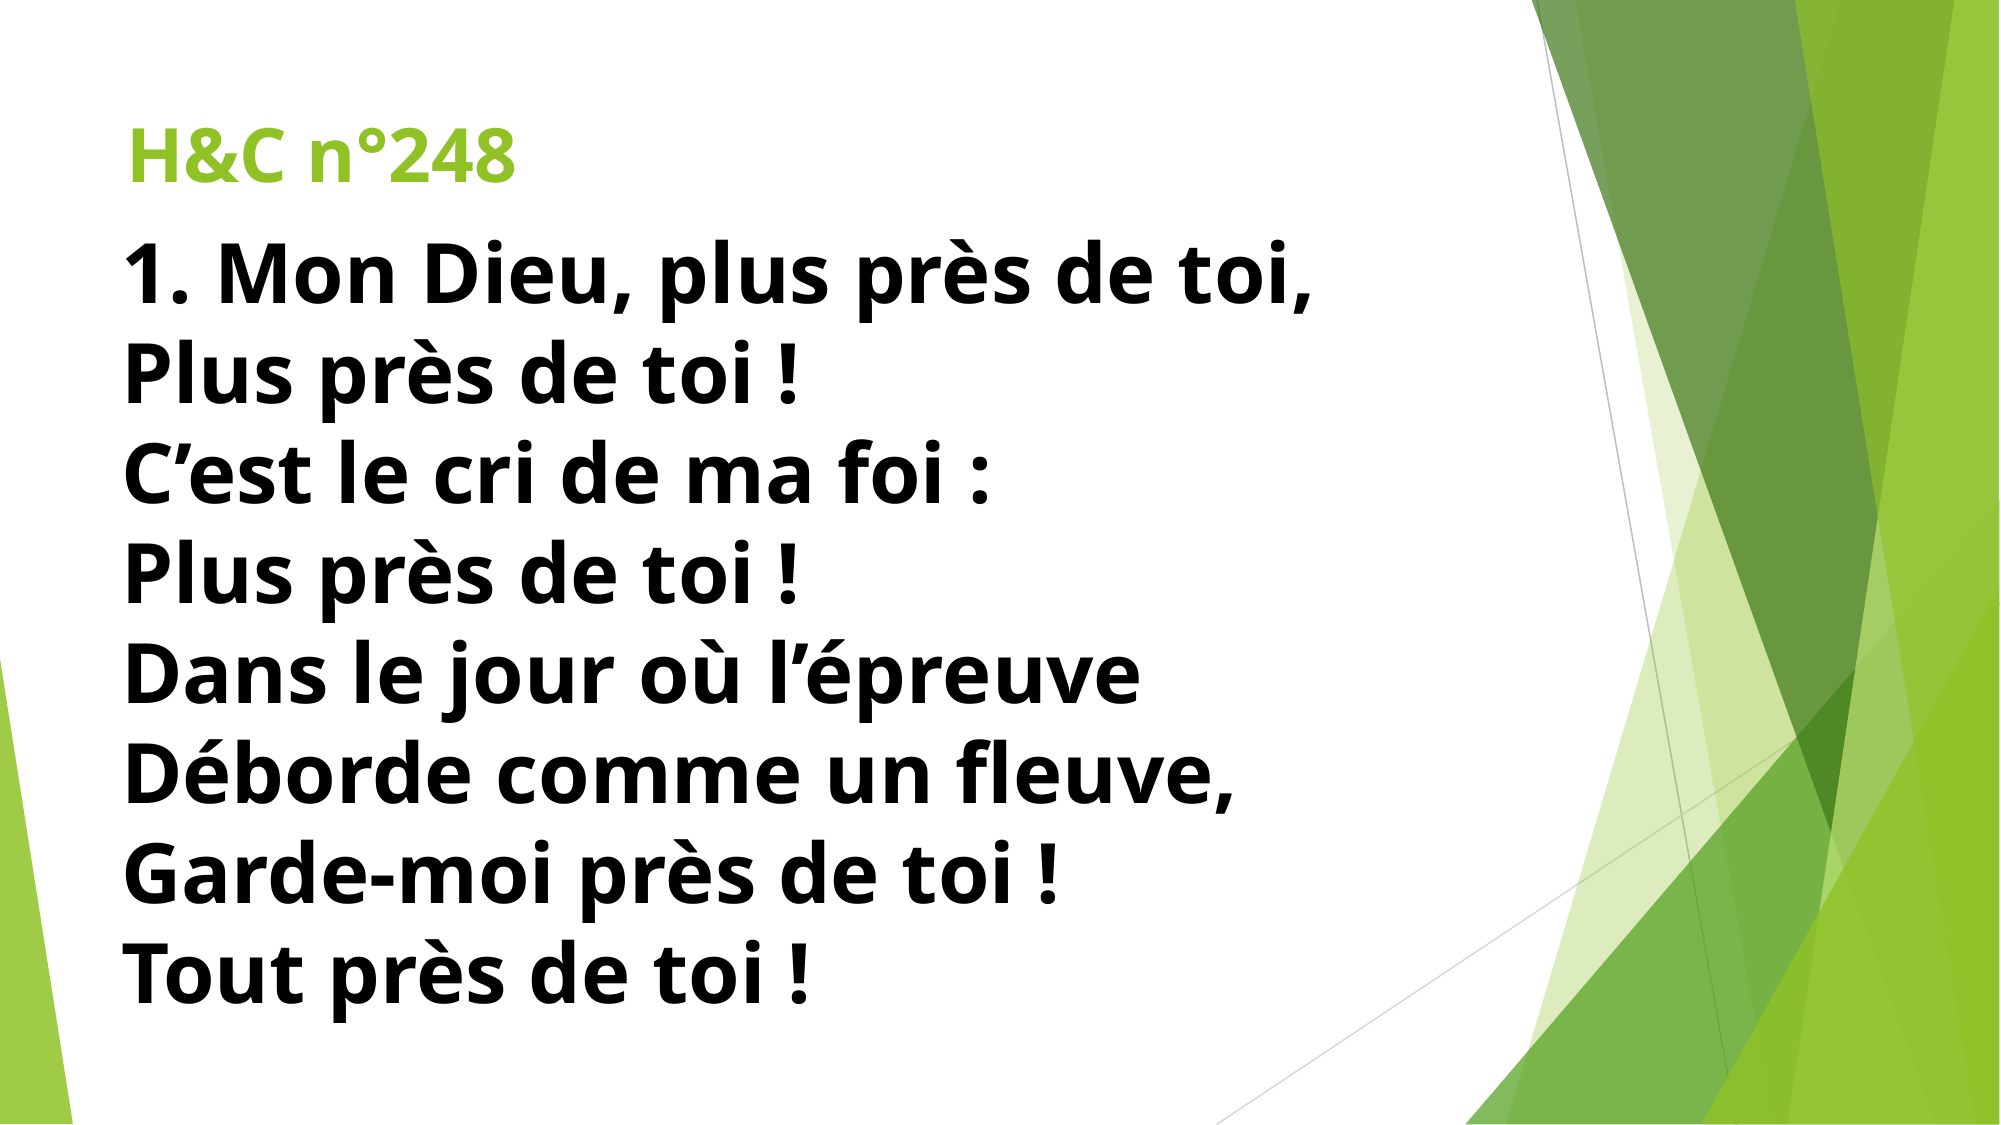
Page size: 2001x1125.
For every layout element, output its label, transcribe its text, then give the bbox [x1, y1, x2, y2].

text_box 1. Mon Dieu, plus près de toi, Plus près de toi ! C’est le cri de ma foi : Plus près de toi ! Dans le jour où l’épreuve Déborde comme un fleuve, Garde-moi près de toi ! Tout près de toi ! [106, 212, 1961, 1074]
text_box H&C n°248 [111, 99, 1522, 212]
